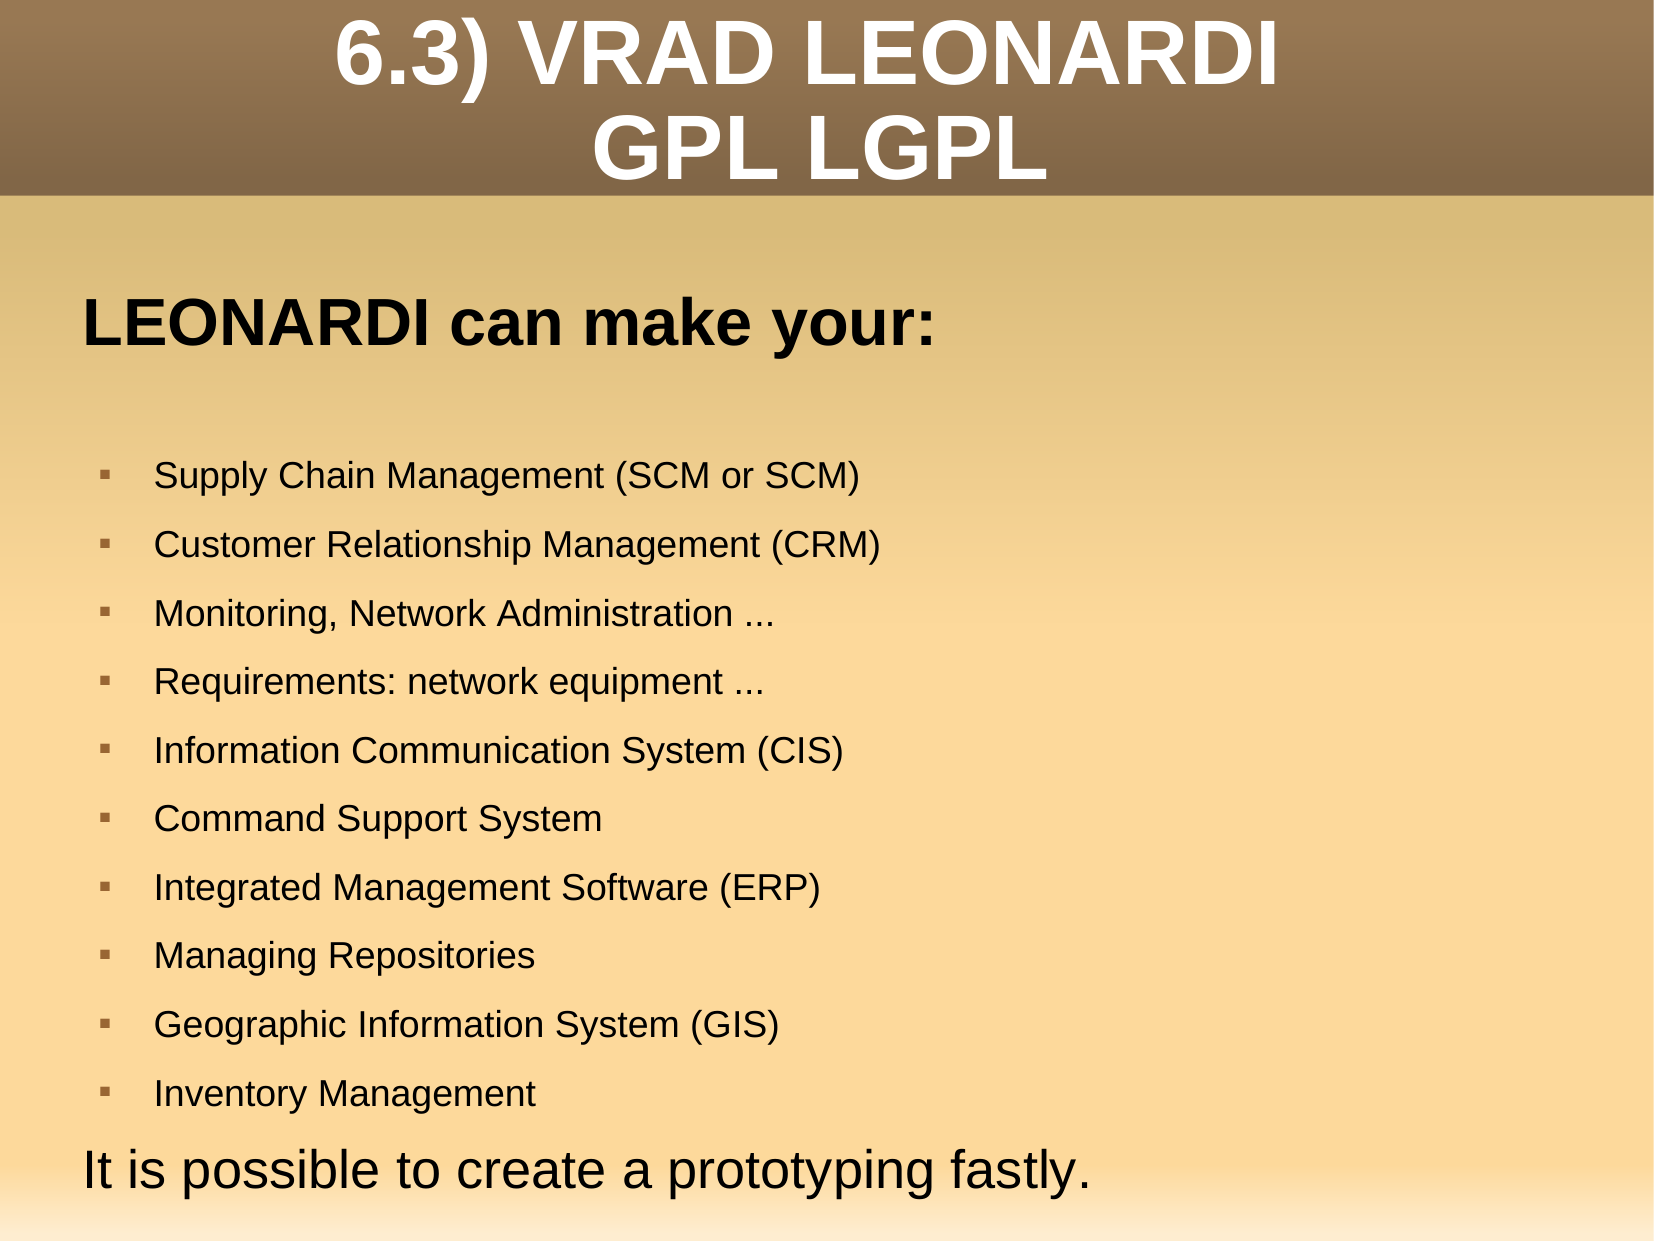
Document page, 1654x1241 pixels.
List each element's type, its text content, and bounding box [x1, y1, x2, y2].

title 6.3) VRAD LEONARDI GPL LGPL [76, 4, 1565, 203]
picture [0, 0, 1654, 1241]
list LEONARDI can make your: Supply Chain Management (SCM or SCM) Customer Relationship Management (CRM) Monitoring, Network Administration ... Requirements: network equipment ... Information Communication System (CIS) Command Support System Integrated Management Software (ERP) Managing Repositories Geographic Information System (GIS) Inventory Management It is possible to create a prototyping fastly. [82, 290, 1571, 1206]
